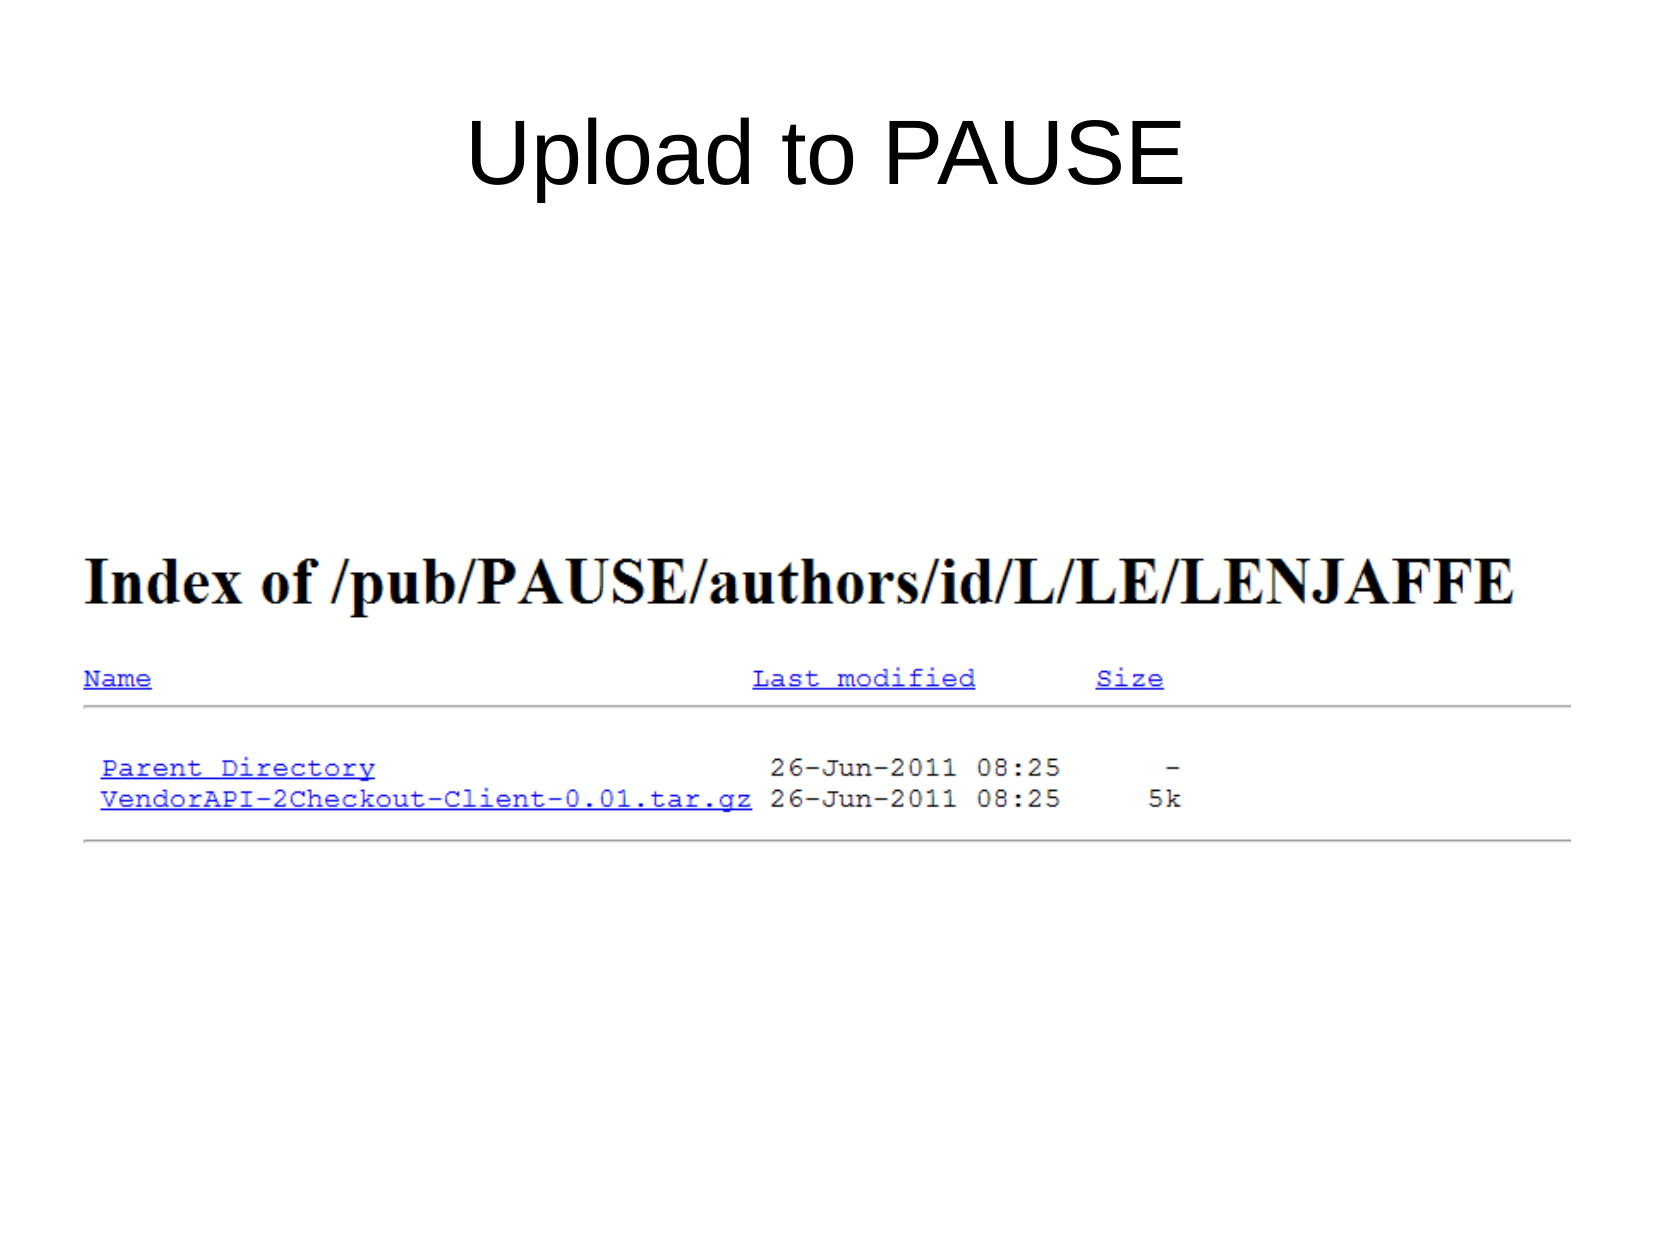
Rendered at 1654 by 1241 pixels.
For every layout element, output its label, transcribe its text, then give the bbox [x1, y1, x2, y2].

picture [82, 535, 1571, 864]
title Upload to PAUSE [82, 49, 1571, 257]
